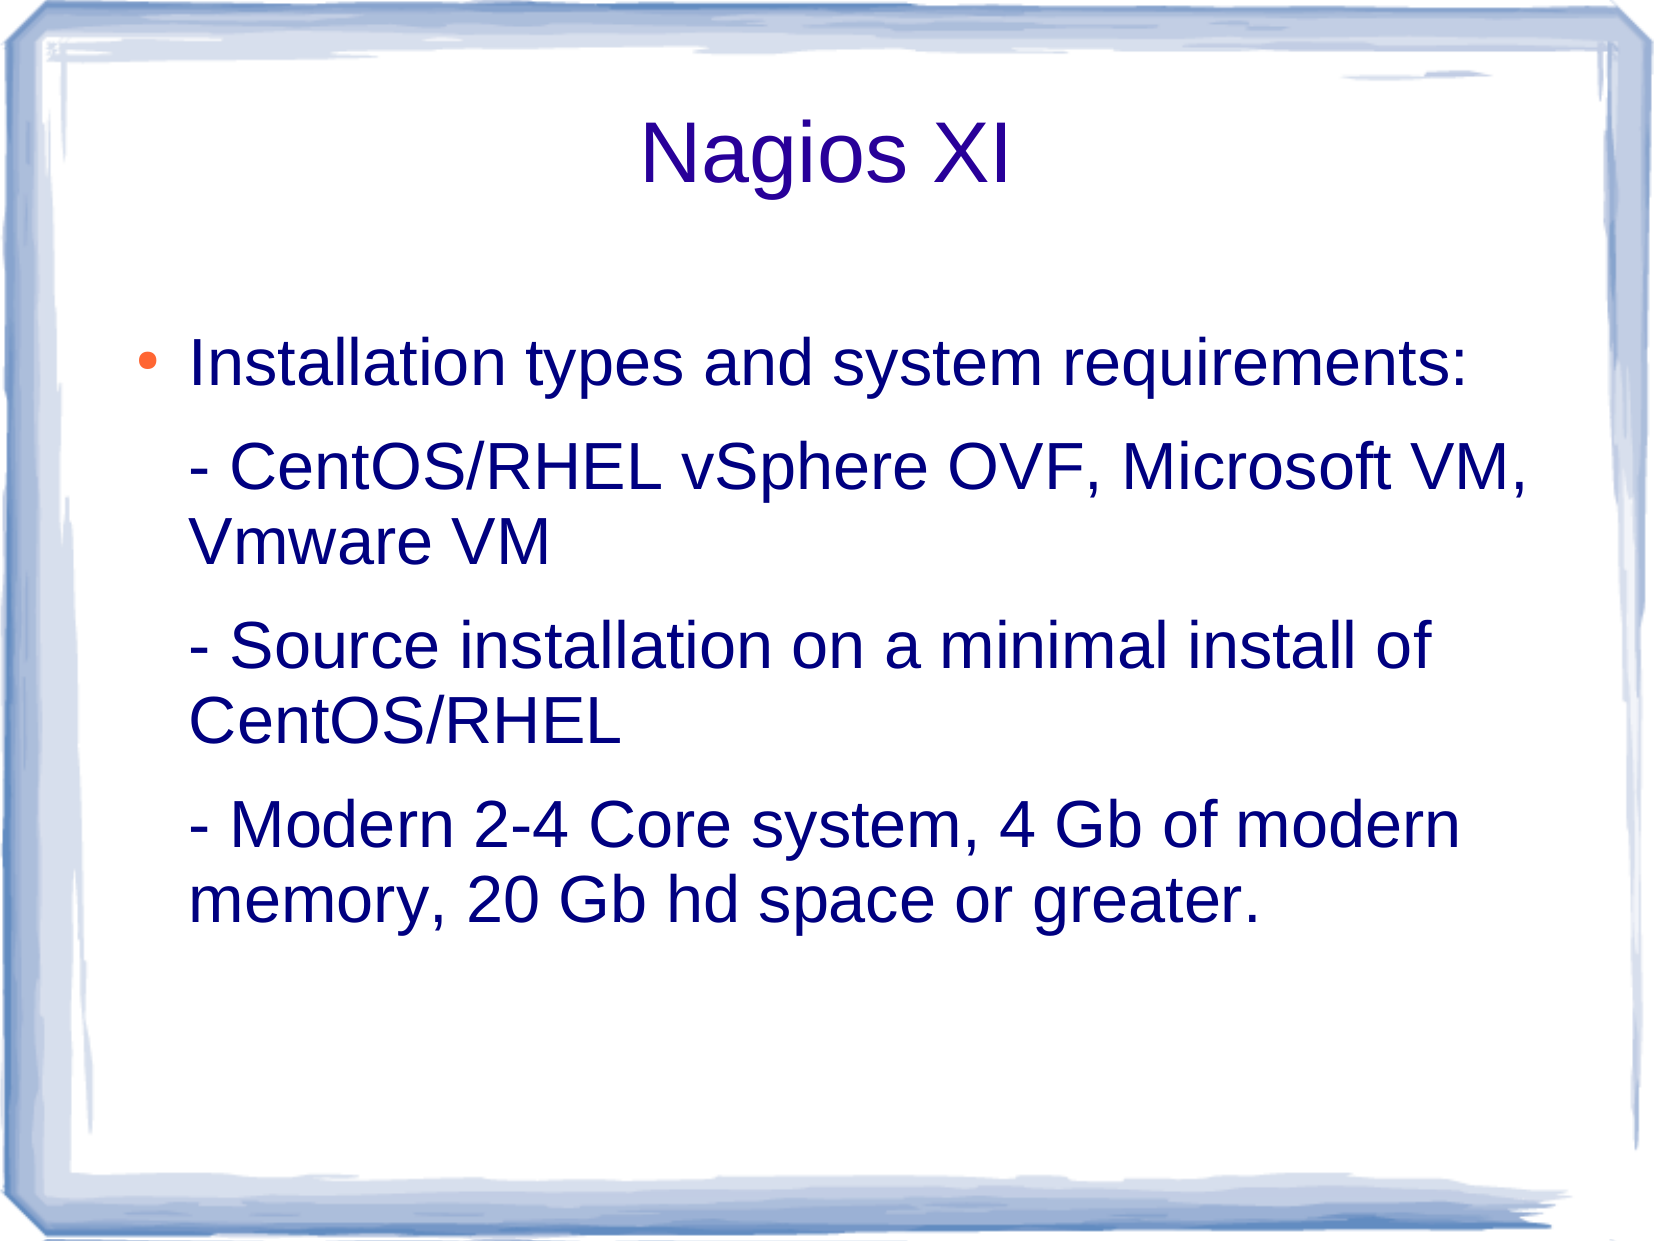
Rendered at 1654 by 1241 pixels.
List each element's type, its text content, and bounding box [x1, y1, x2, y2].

picture [0, 0, 1654, 1241]
title Nagios XI [82, 49, 1571, 257]
list Installation types and system requirements: - CentOS/RHEL vSphere OVF, Microsoft VM, Vmware VM - Source installation on a minimal install of CentOS/RHEL - Modern 2-4 Core system, 4 Gb of modern memory, 20 Gb hd space or greater. [118, 324, 1571, 1004]
